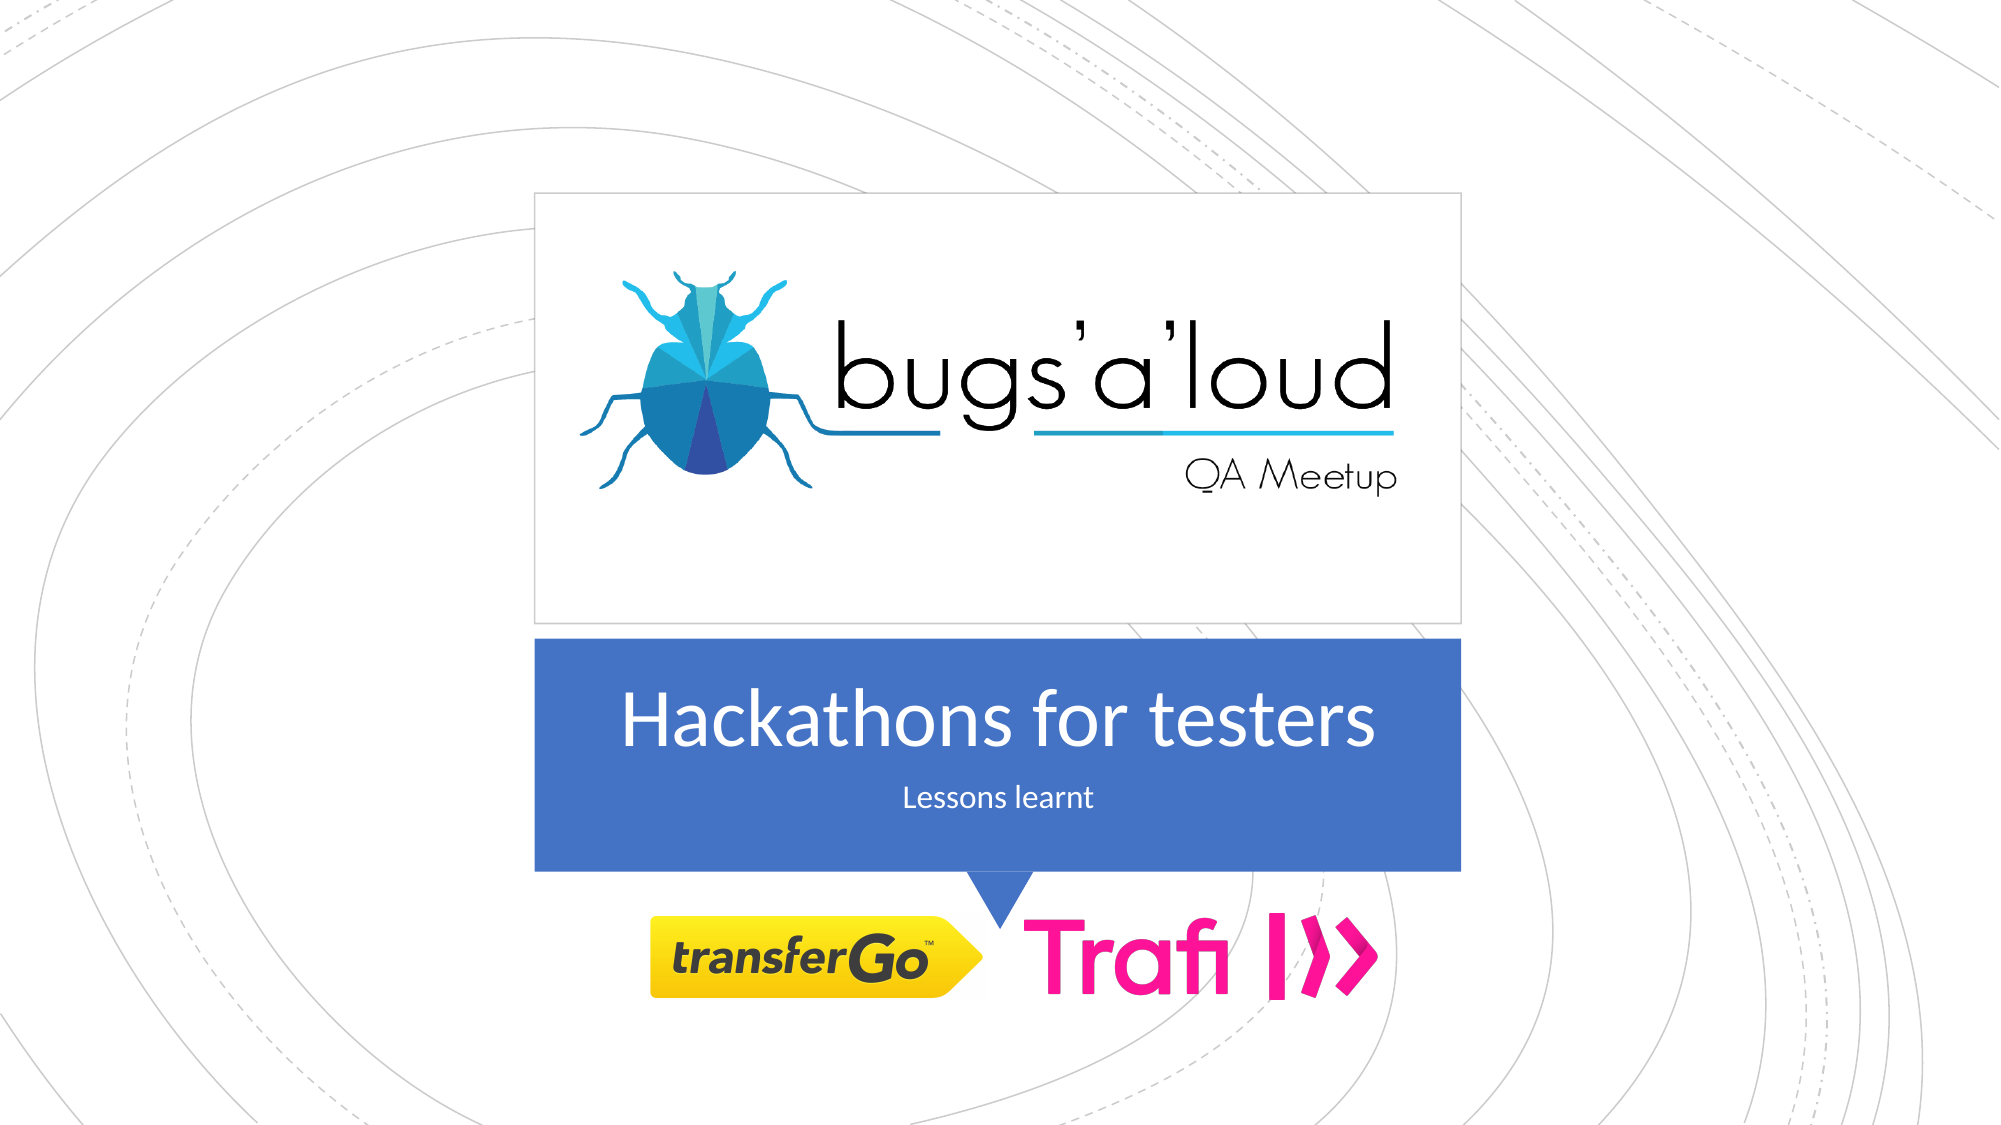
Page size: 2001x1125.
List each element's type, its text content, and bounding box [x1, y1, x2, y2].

title Hackathons for testers [548, 652, 1450, 772]
picture [1024, 913, 1381, 1000]
picture [562, 244, 1436, 572]
text_box [0, 0, 2000, 1125]
picture [648, 913, 986, 1000]
subtitle Lessons learnt [548, 772, 1450, 859]
